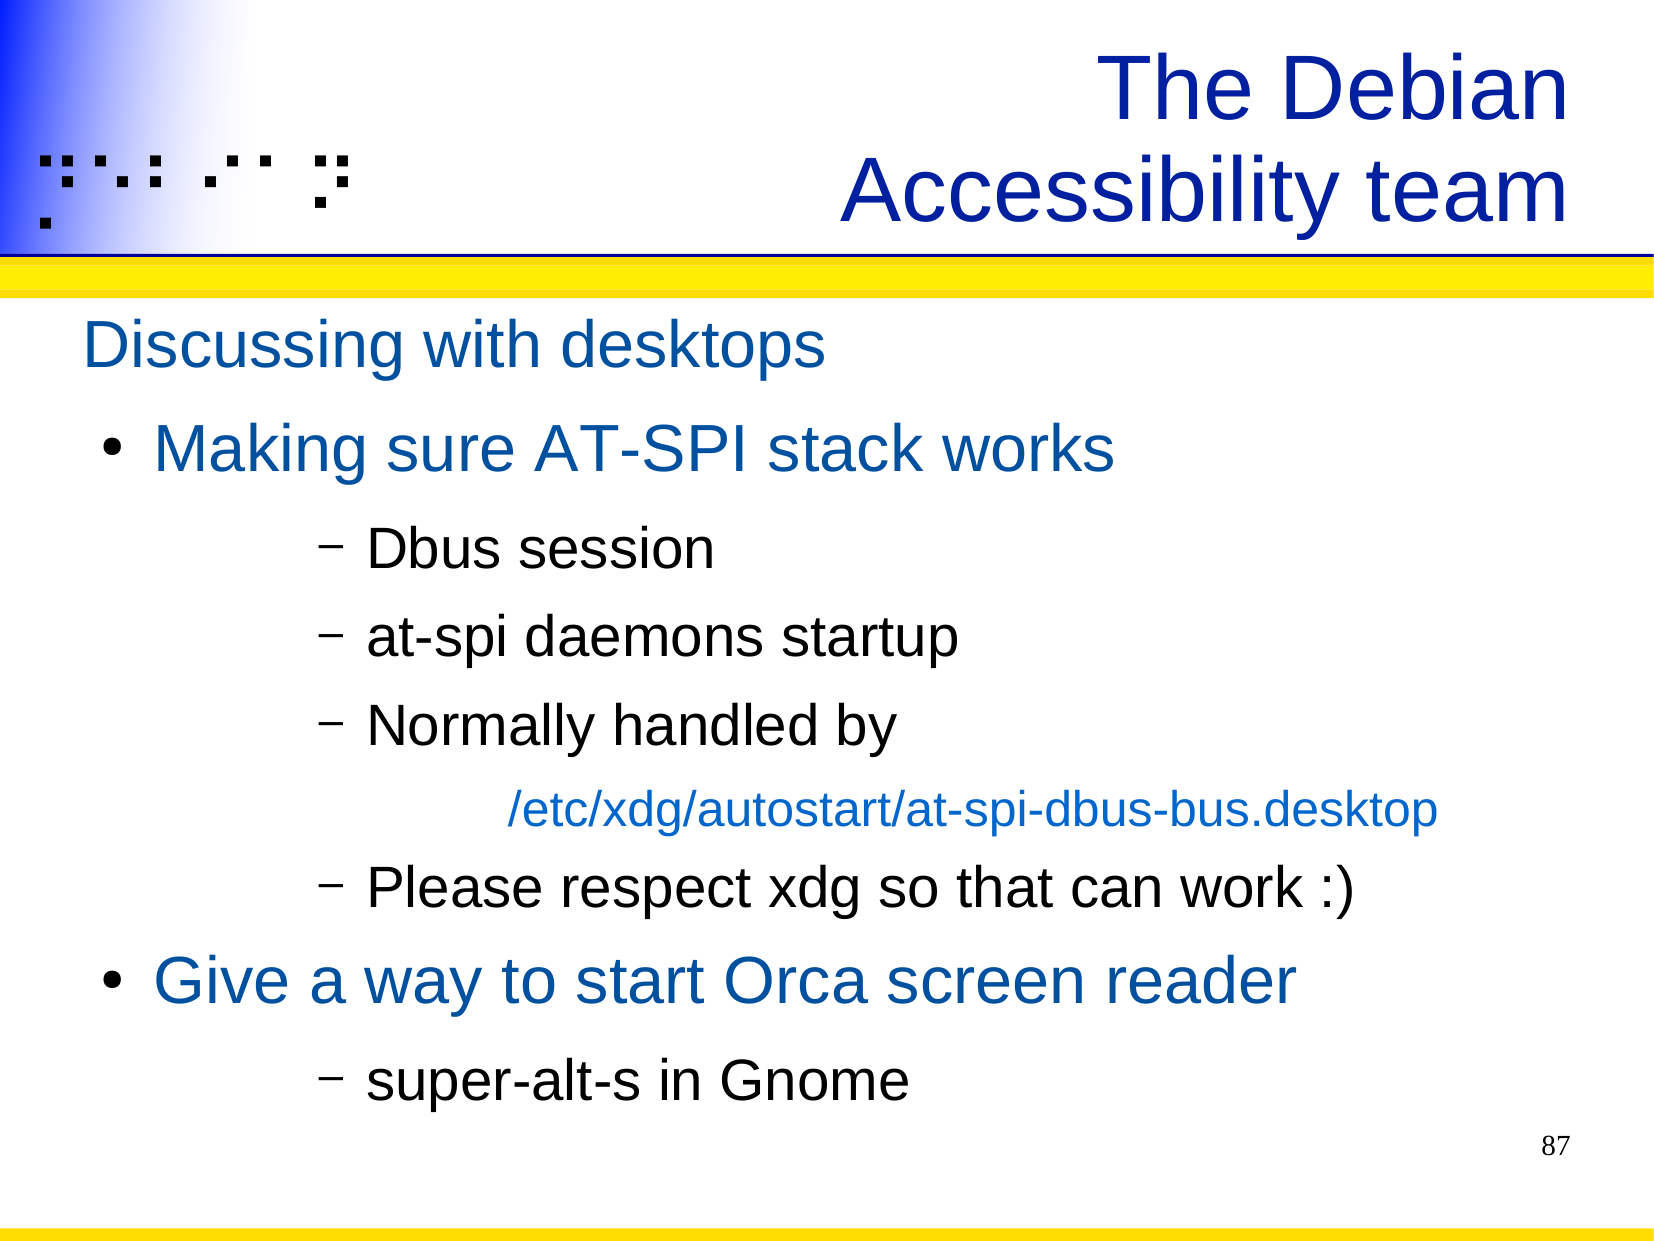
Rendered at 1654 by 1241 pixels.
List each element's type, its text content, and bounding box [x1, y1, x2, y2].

list Discussing with desktops Making sure AT-SPI stack works Dbus session at-spi daemons startup Normally handled by /etc/xdg/autostart/at-spi-dbus-bus.desktop Please respect xdg so that can work :) Give a way to start Orca screen reader super-alt-s in Gnome [82, 307, 1571, 1126]
title The Debian Accessibility team [372, 36, 1571, 242]
